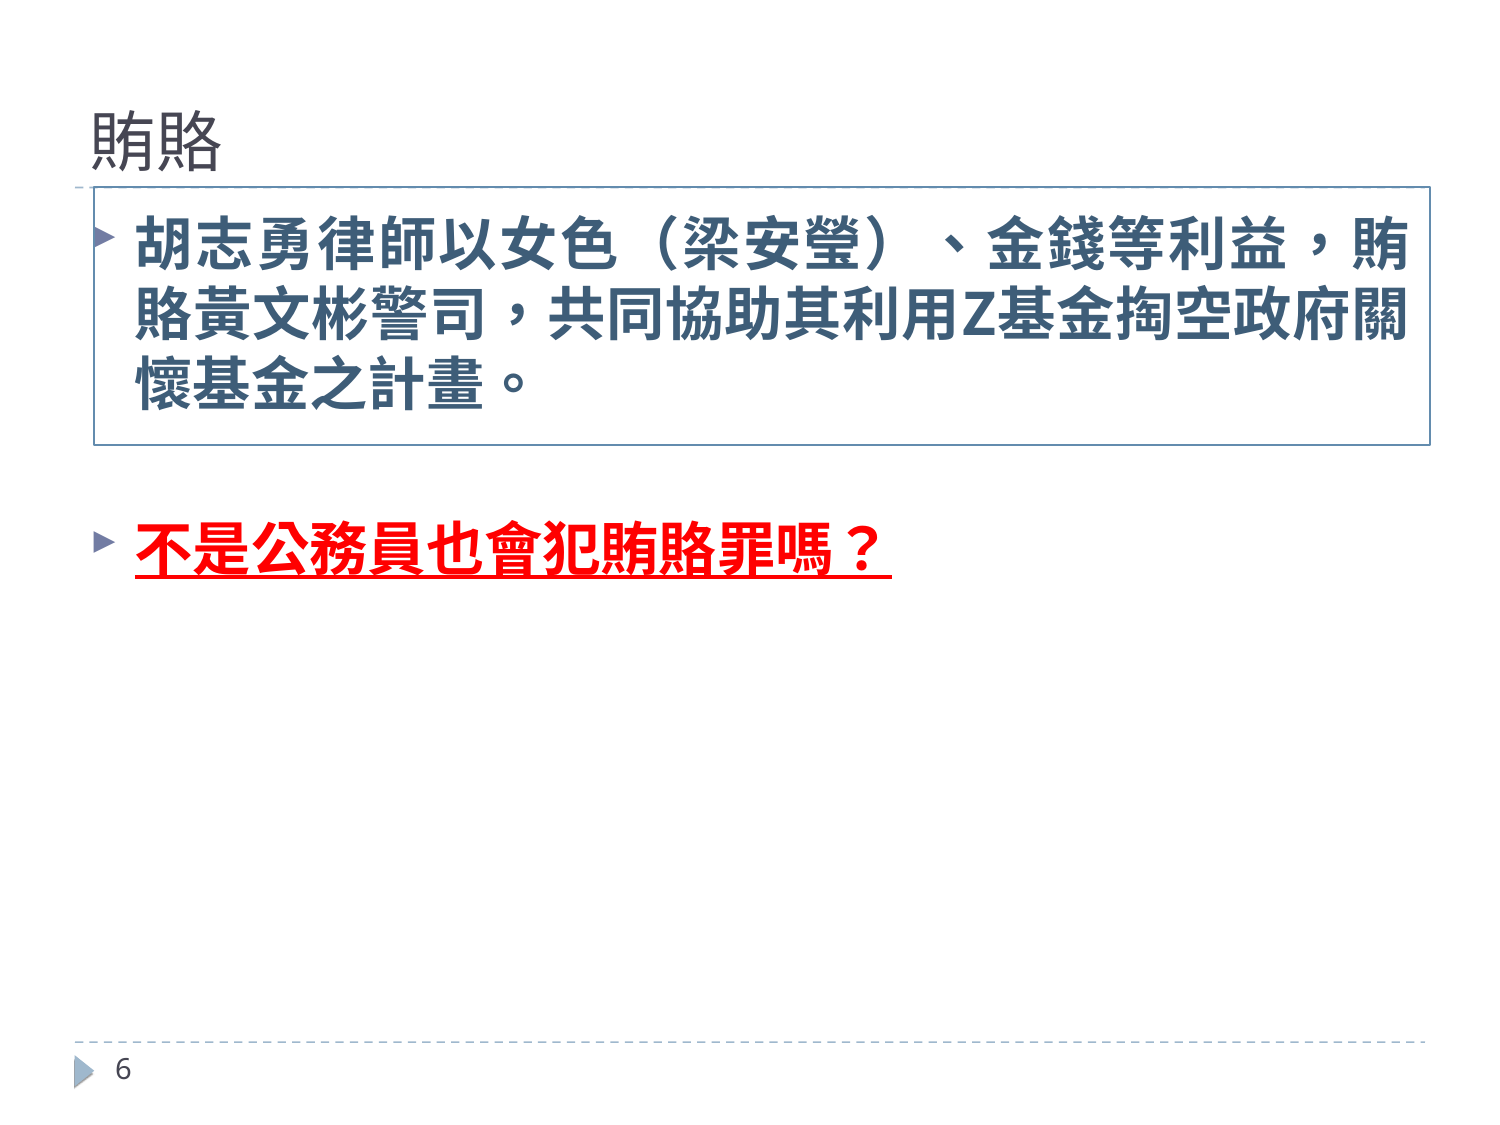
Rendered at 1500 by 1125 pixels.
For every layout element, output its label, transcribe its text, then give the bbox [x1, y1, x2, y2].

list 胡志勇律師以女色（梁安瑩）、金錢等利益，賄賂黃文彬警司，共同協助其利用Z基金掏空政府關懷基金之計畫。 不是公務員也會犯賄賂罪嗎？ [75, 200, 1425, 1010]
title 賄賂 [75, 24, 1425, 188]
list 胡志勇律師以女色（梁安瑩）、金錢等利益，賄賂黃文彬警司，共同協助其利用Z基金掏空政府關懷基金之計畫。 不是公務員也會犯賄賂罪嗎？ [95, 200, 1425, 444]
slide_number <編號> [100, 1042, 426, 1103]
